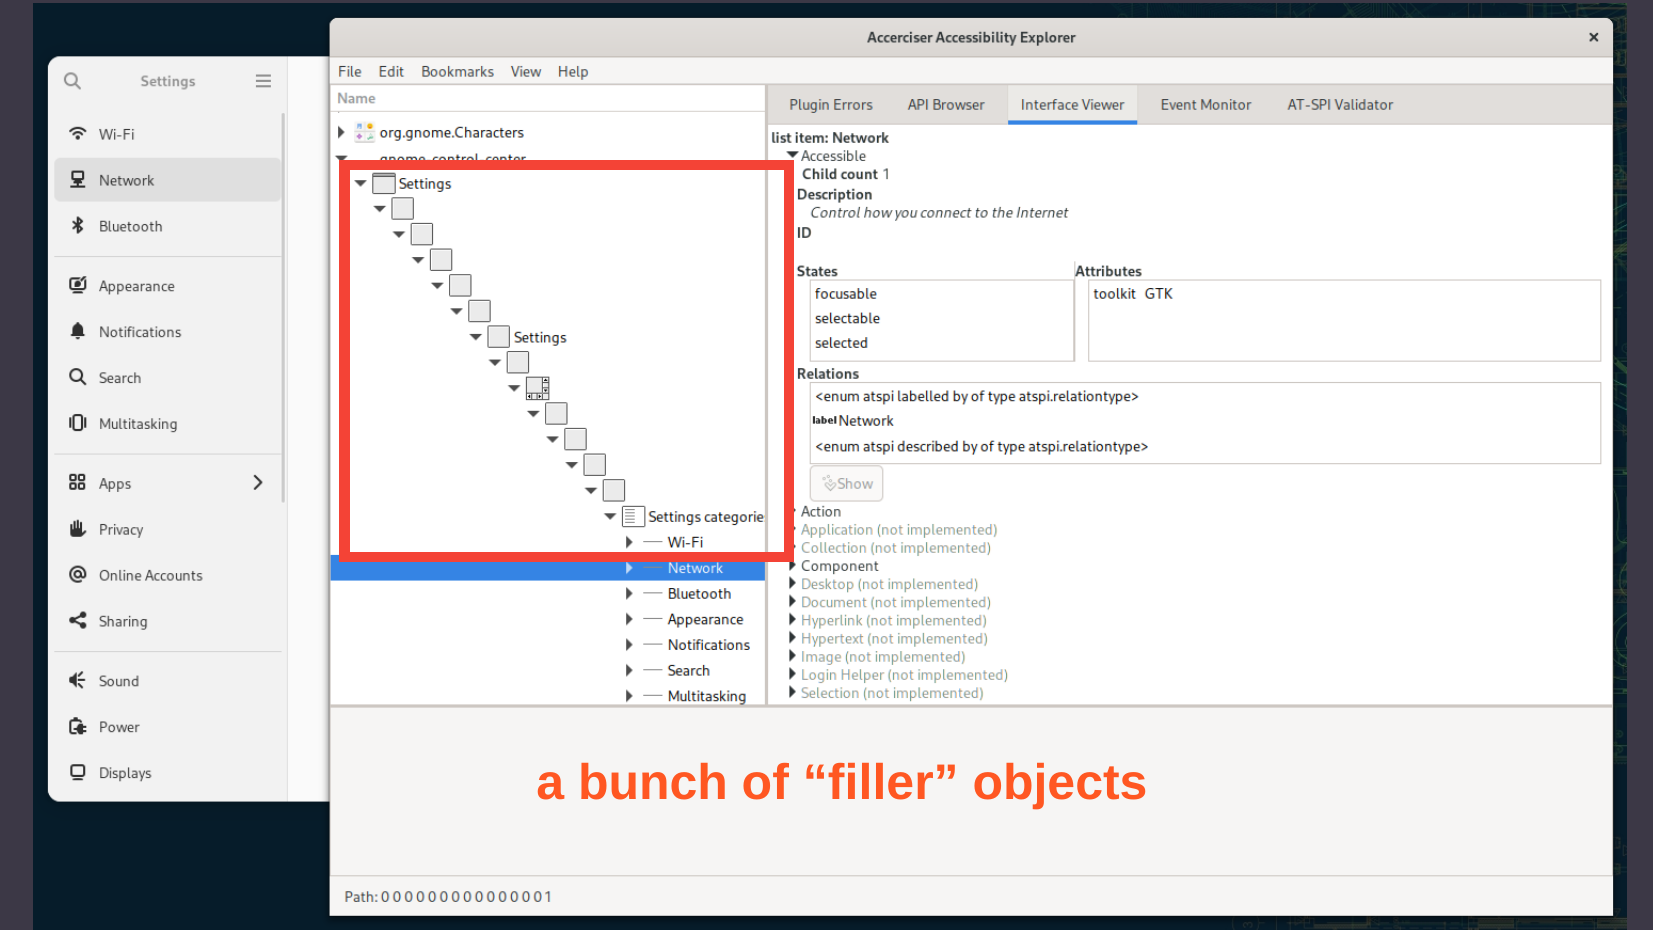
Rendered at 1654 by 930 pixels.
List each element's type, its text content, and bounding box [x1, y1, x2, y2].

picture [33, 3, 1627, 930]
text_box a bunch of “filler” objects [521, 746, 1229, 874]
